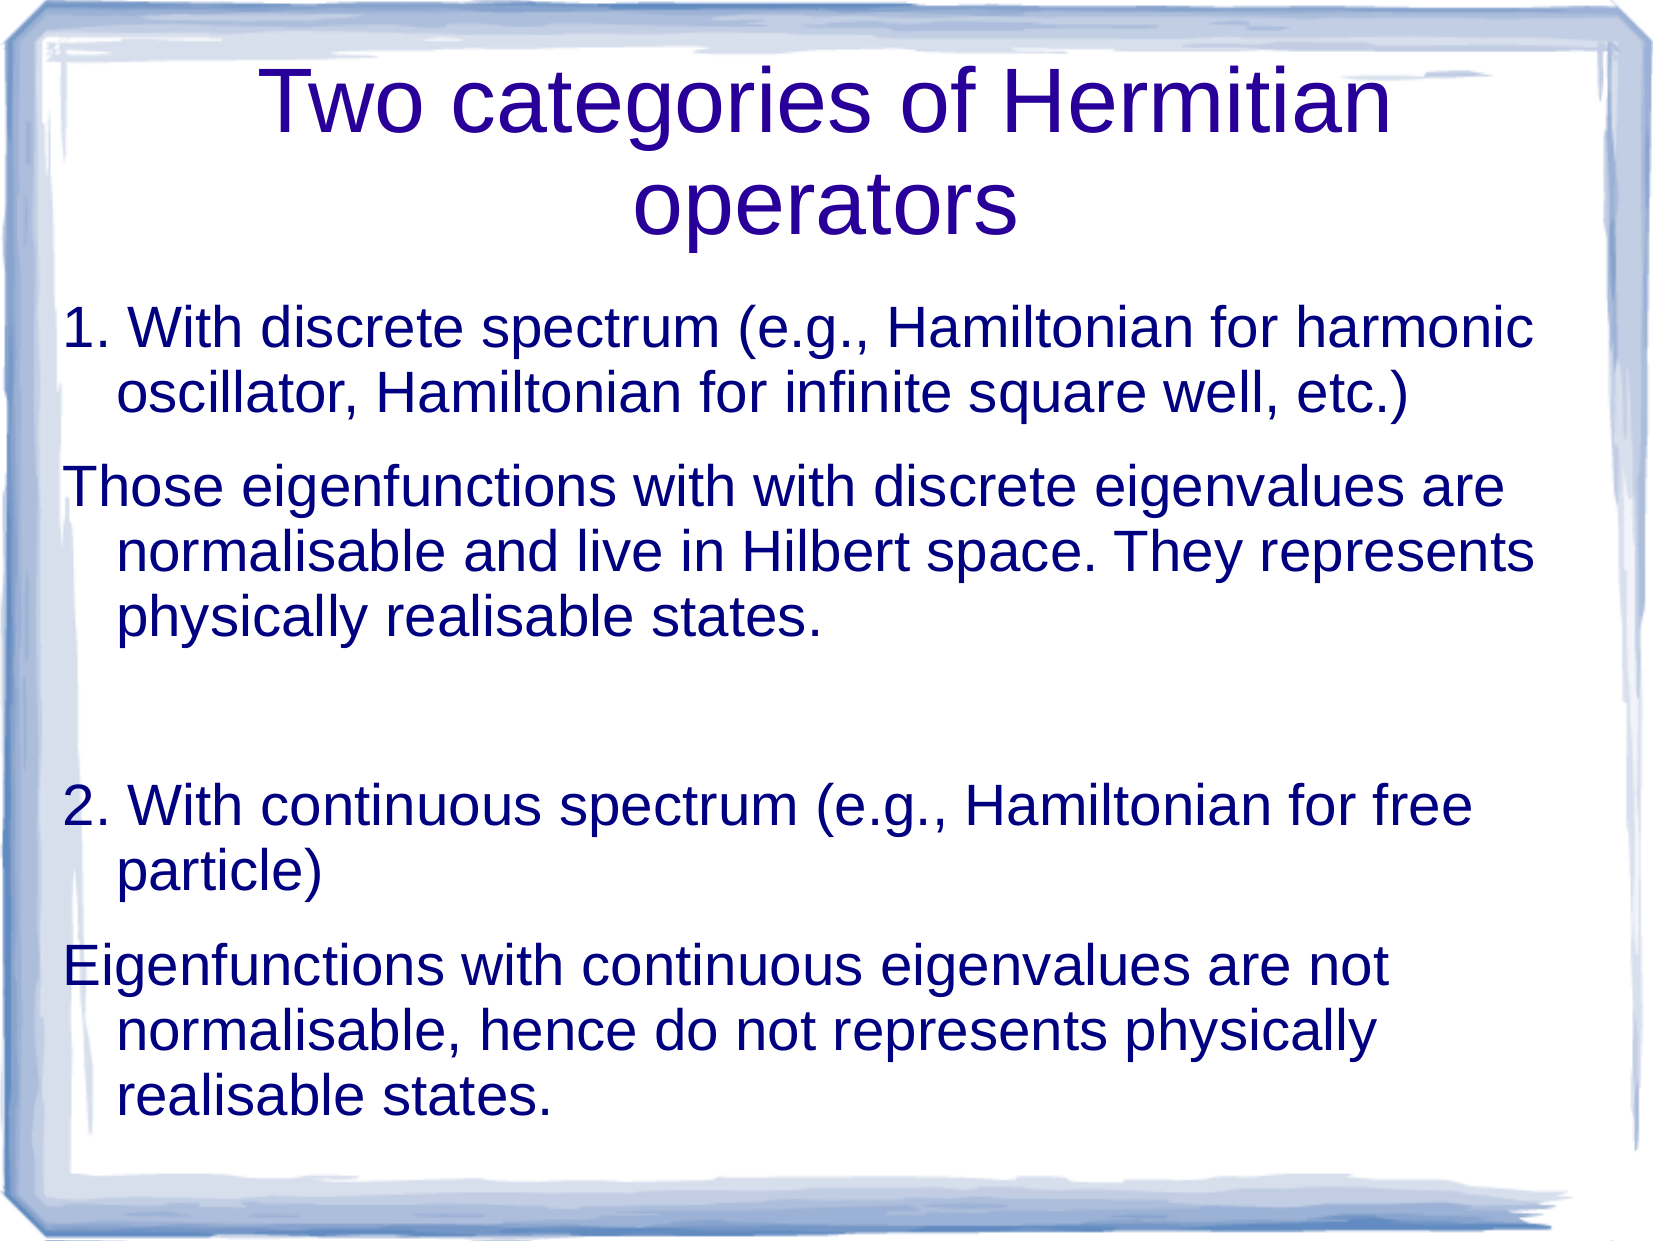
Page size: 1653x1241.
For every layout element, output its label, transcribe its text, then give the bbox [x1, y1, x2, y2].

title Two categories of Hermitian operators [82, 49, 1570, 256]
picture [0, 0, 1653, 1241]
list 1. With discrete spectrum (e.g., Hamiltonian for harmonic oscillator, Hamiltonian for infinite square well, etc.) Those eigenfunctions with with discrete eigenvalues are normalisable and live in Hilbert space. They represents physically realisable states. 2. With continuous spectrum (e.g., Hamiltonian for free particle) Eigenfunctions with continuous eigenvalues are not normalisable, hence do not represents physically realisable states. [59, 290, 1565, 1170]
